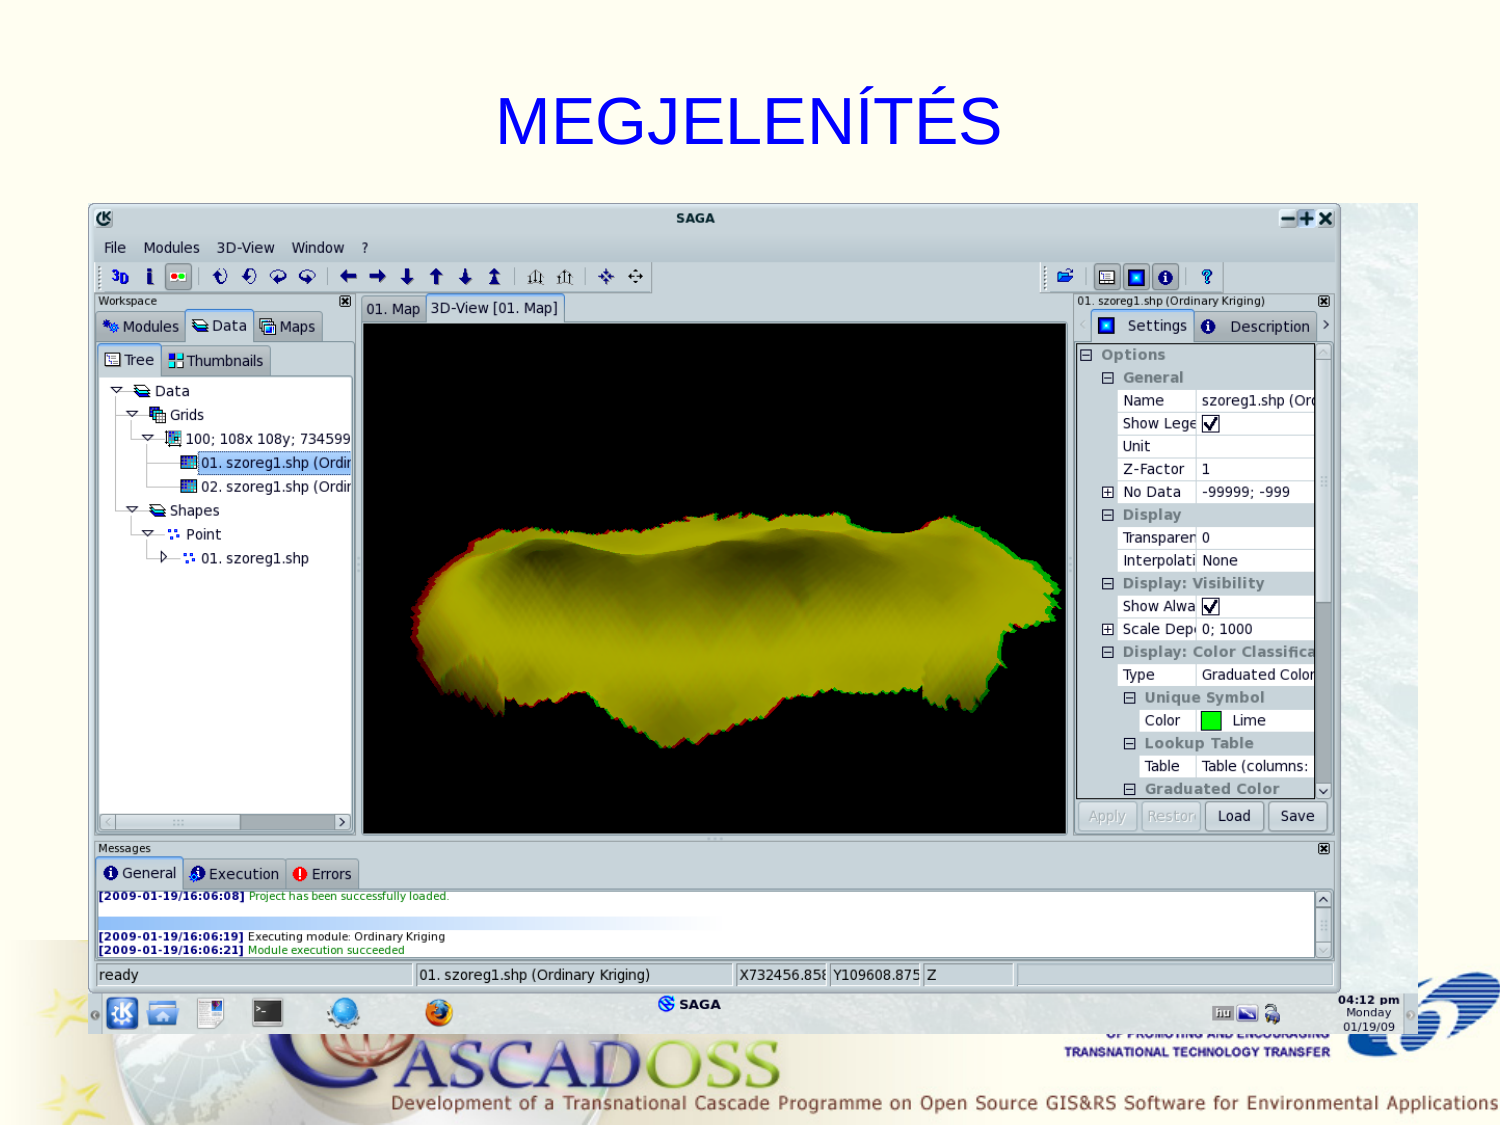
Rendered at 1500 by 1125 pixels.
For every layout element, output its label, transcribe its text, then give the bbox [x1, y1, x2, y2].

title MEGJELENÍTÉS [75, 28, 1425, 216]
picture [0, 203, 1500, 1125]
